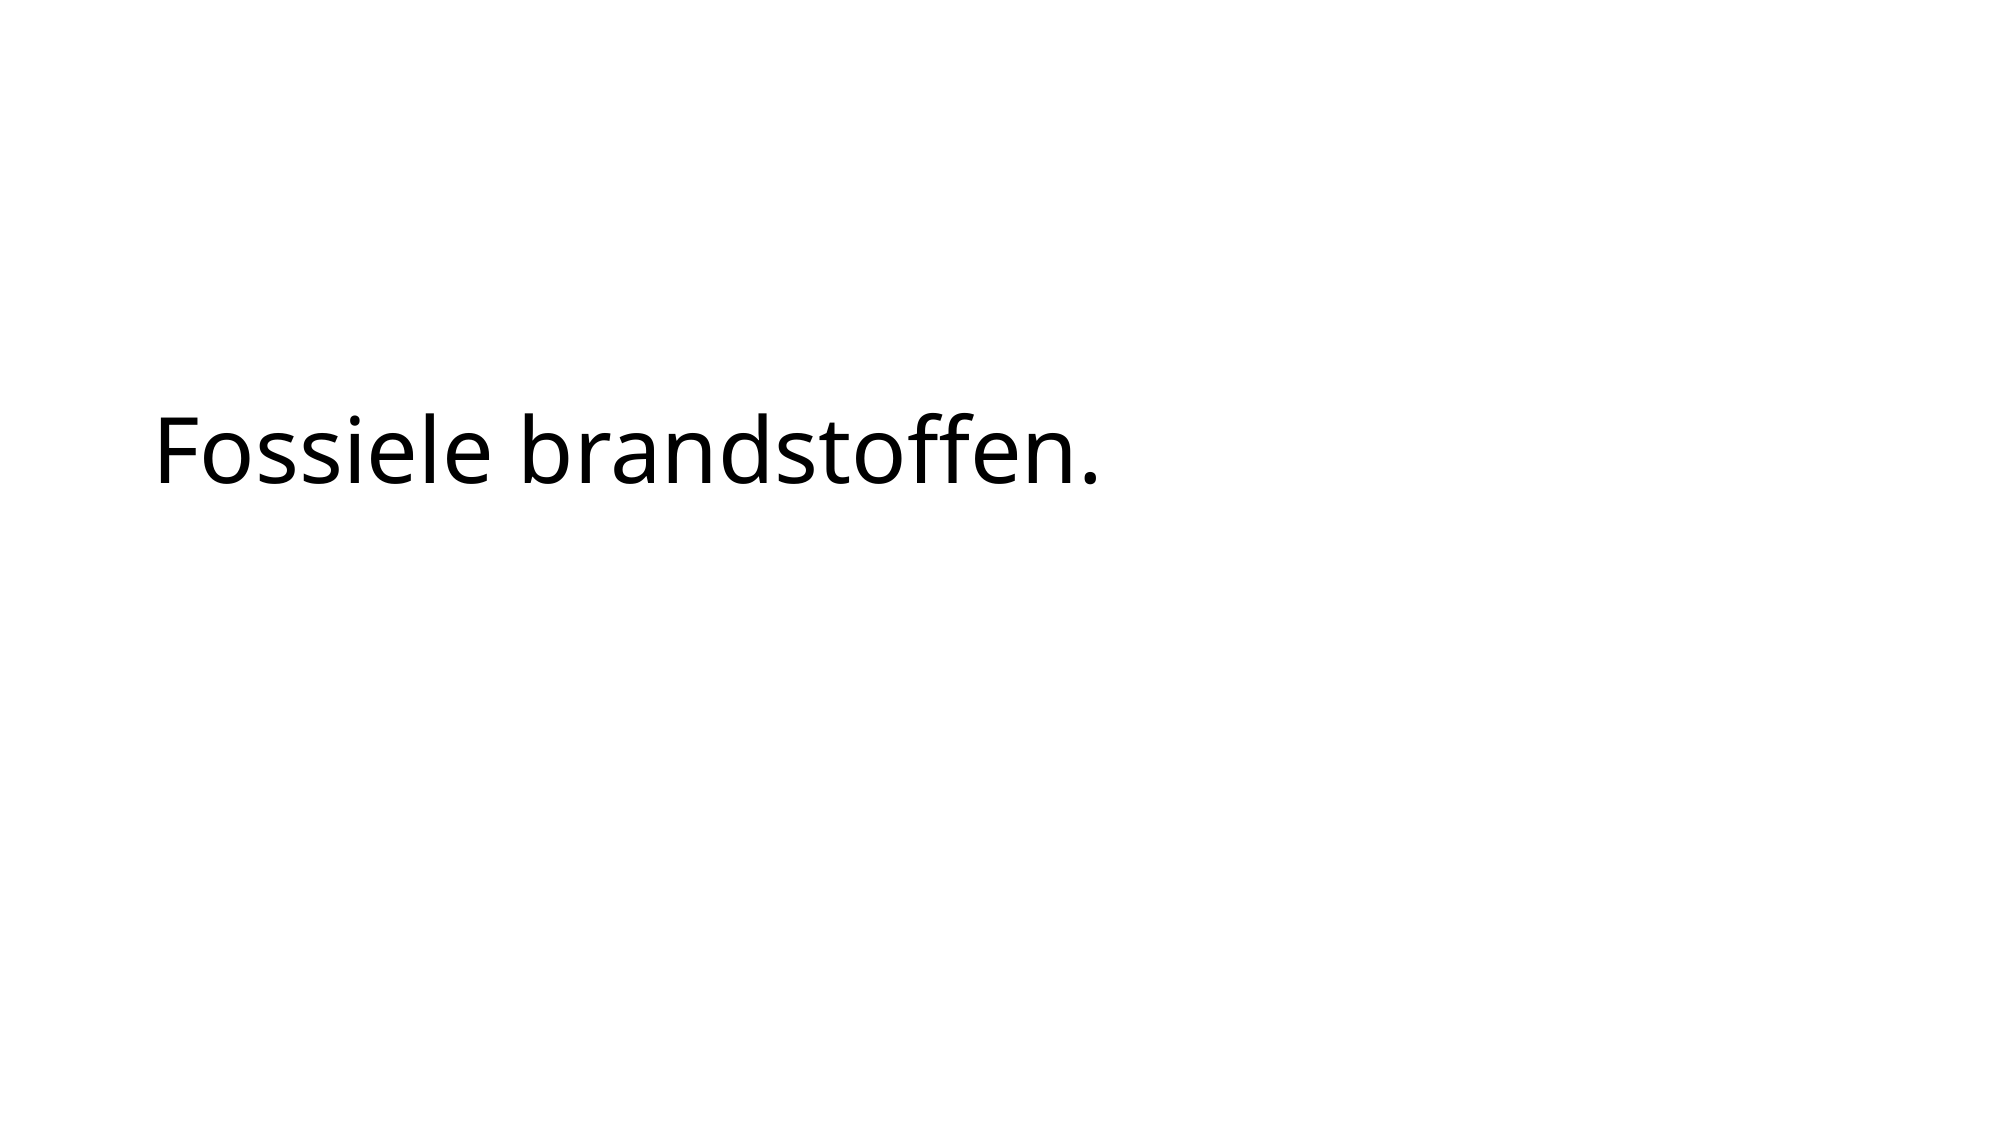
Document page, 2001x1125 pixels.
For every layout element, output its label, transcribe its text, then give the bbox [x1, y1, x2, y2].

title Fossiele brandstoffen. [137, 345, 1863, 563]
